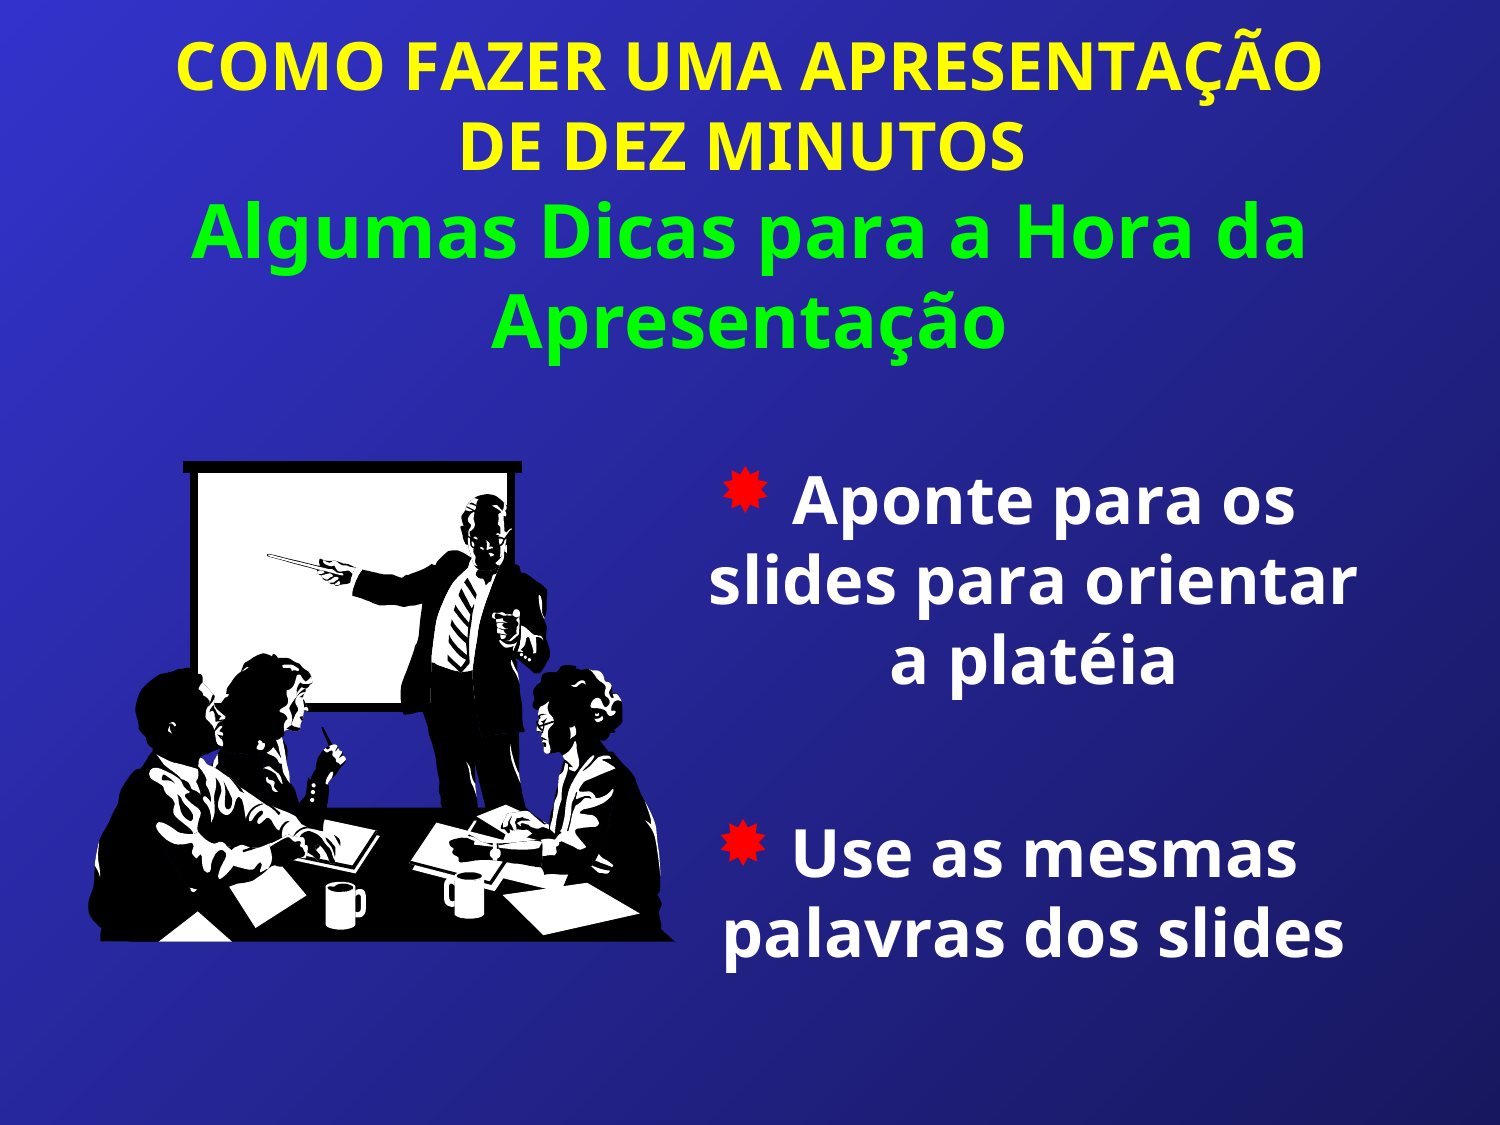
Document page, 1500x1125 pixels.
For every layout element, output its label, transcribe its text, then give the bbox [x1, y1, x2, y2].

title COMO FAZER UMA APRESENTAÇÃO DE DEZ MINUTOS Algumas Dicas para a Hora da Apresentação [112, 16, 1388, 372]
list Aponte para os slides para orientar a platéia Use as mesmas palavras dos slides [612, 450, 1400, 1125]
picture [87, 461, 676, 942]
